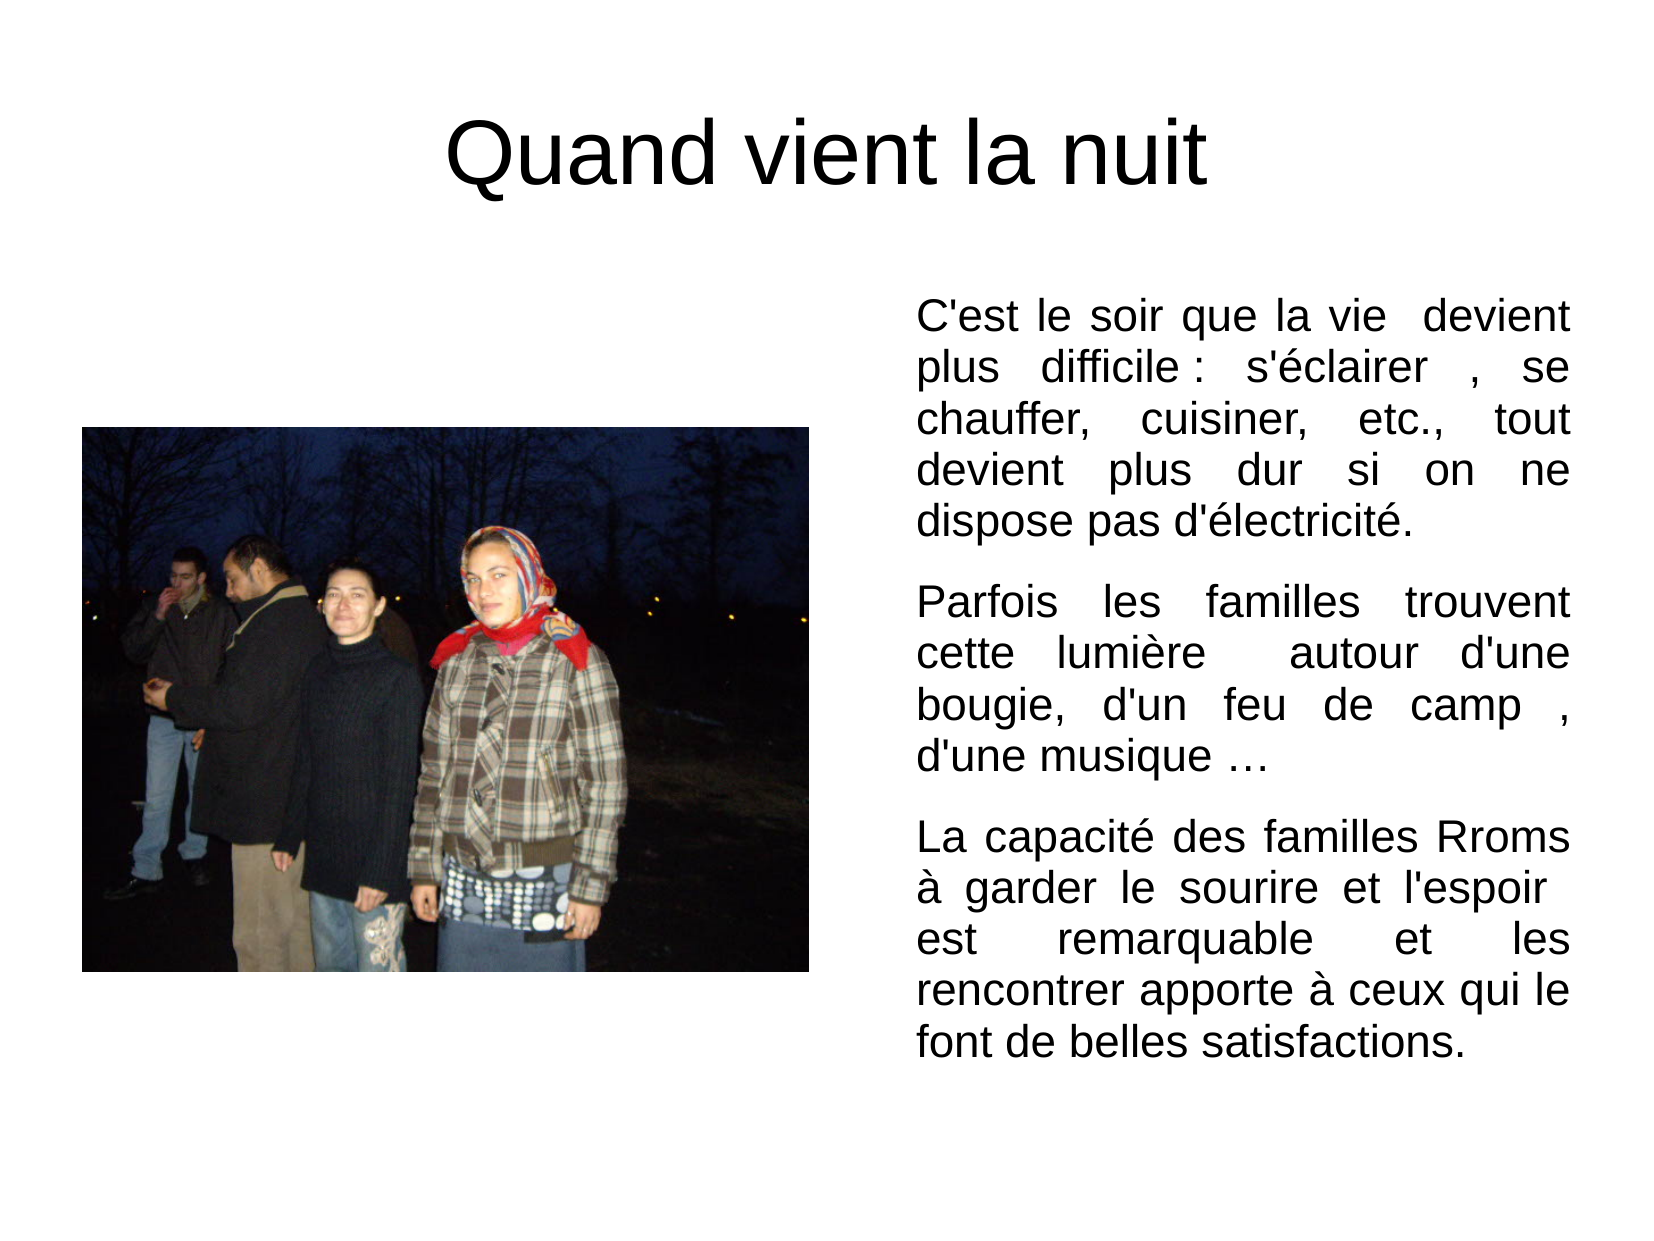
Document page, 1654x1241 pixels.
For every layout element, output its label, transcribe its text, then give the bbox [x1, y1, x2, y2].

title Quand vient la nuit [82, 56, 1571, 250]
list C'est le soir que la vie devient plus difficile : s'éclairer , se chauffer, cuisiner, etc., tout devient plus dur si on ne dispose pas d'électricité. Parfois les familles trouvent cette lumière autour d'une bougie, d'un feu de camp , d'une musique … La capacité des familles Rroms à garder le sourire et l'espoir est remarquable et les rencontrer apporte à ceux qui le font de belles satisfactions. [845, 290, 1572, 1109]
picture [82, 427, 809, 972]
